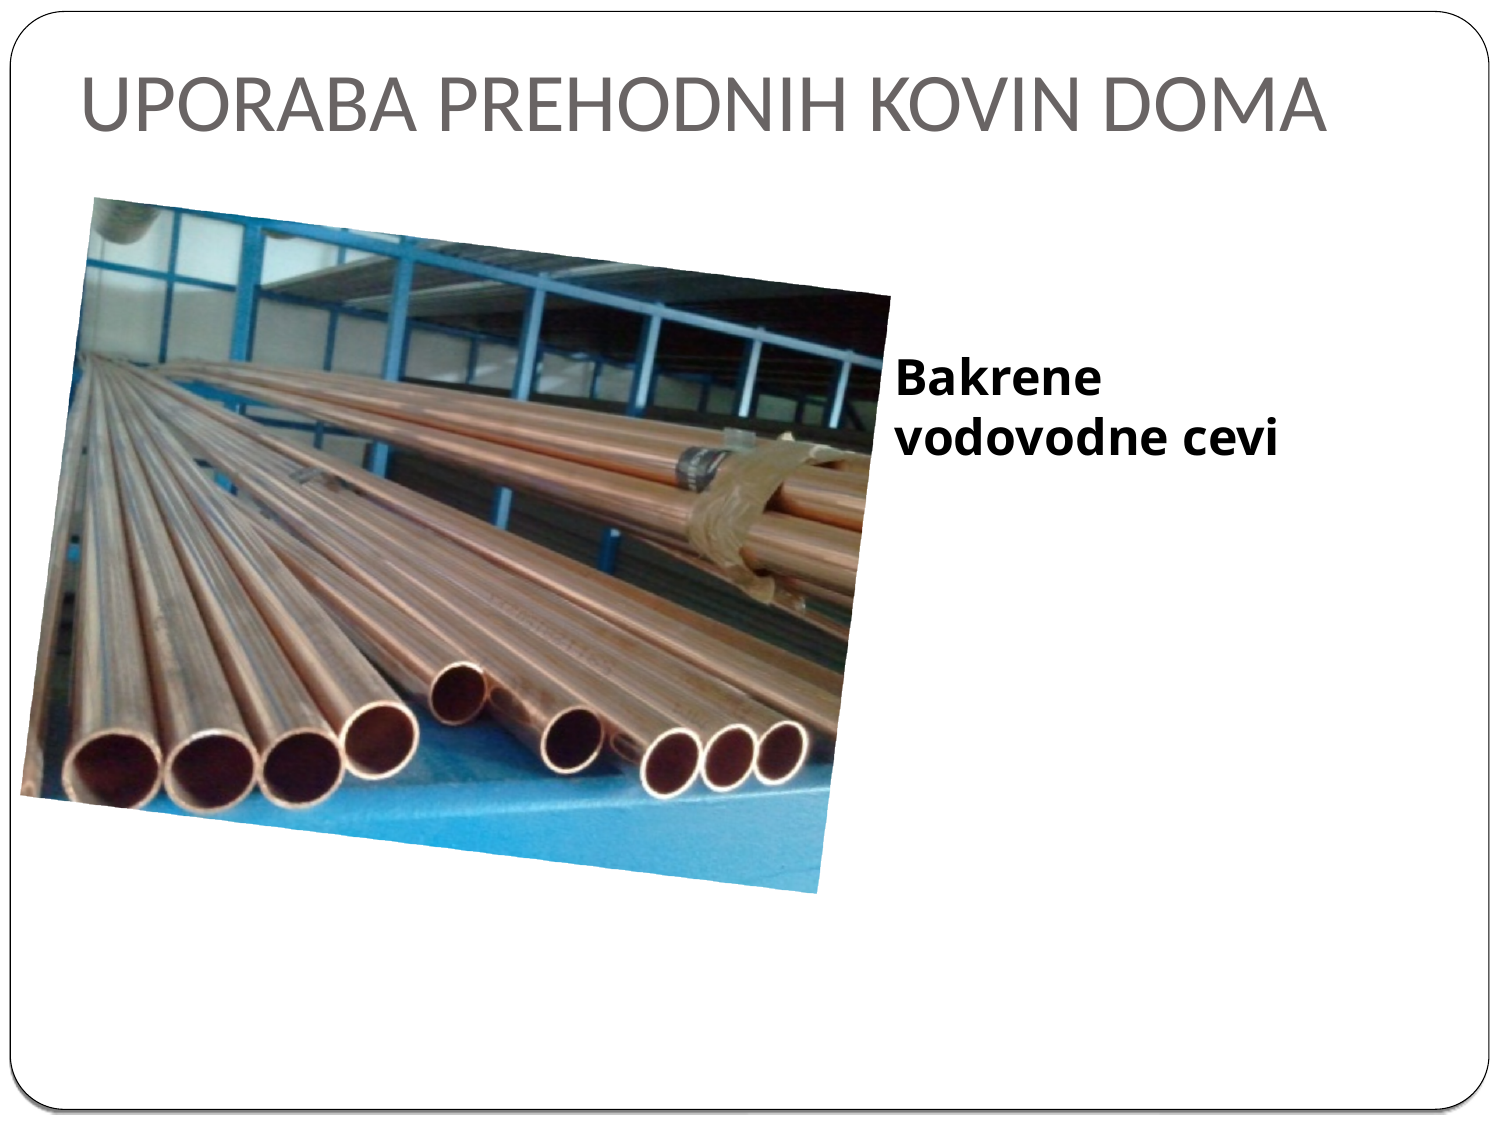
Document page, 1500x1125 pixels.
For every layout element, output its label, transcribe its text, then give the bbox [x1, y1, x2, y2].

text_box Bakrene vodovodne cevi [879, 337, 1353, 473]
picture [19, 196, 891, 894]
title UPORABA PREHODNIH KOVIN DOMA [64, 0, 1437, 163]
